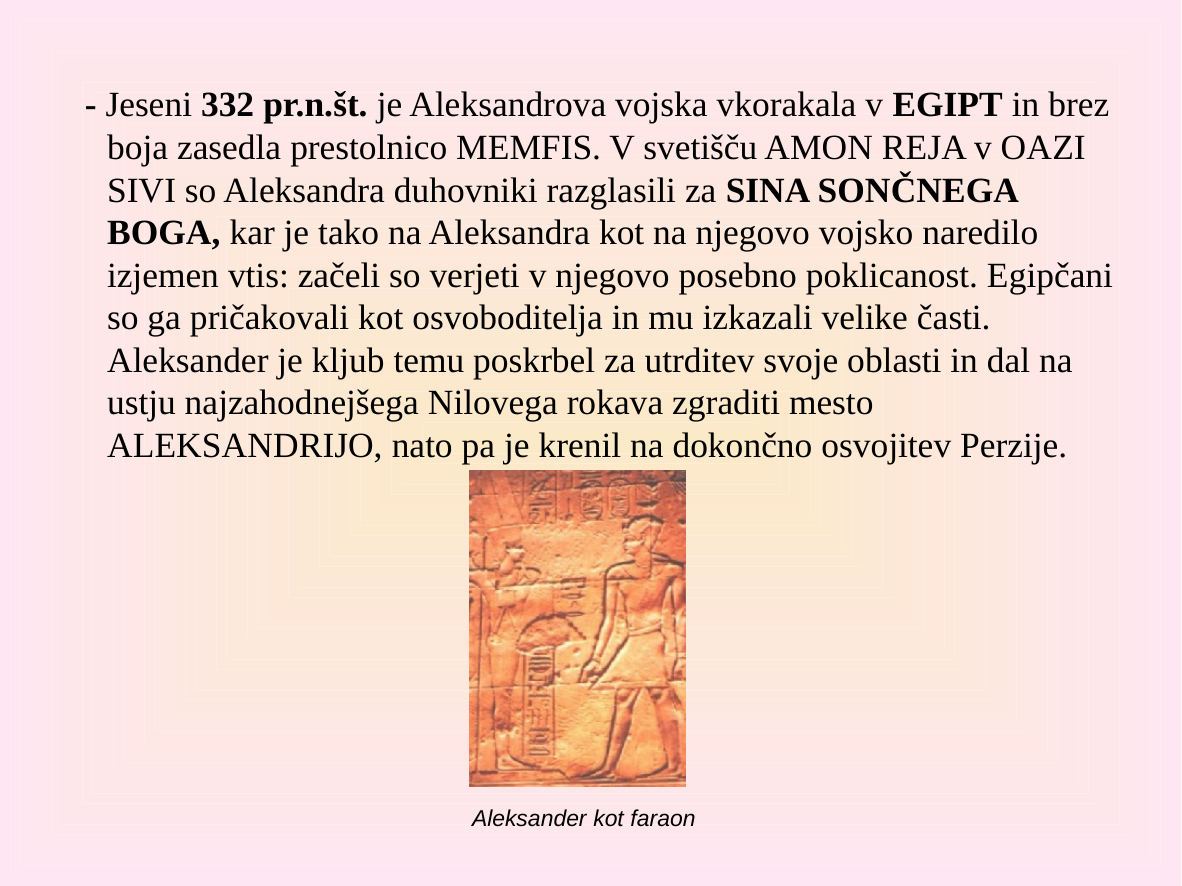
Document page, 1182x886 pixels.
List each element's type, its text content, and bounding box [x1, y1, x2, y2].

picture [469, 470, 686, 786]
list - Jeseni 332 pr.n.št. je Aleksandrova vojska vkorakala v EGIPT in brez boja zasedla prestolnico MEMFIS. V svetišču AMON REJA v OAZI SIVI so Aleksandra duhovniki razglasili za SINA SONČNEGA BOGA, kar je tako na Aleksandra kot na njegovo vojsko naredilo izjemen vtis: začeli so verjeti v njegovo posebno poklicanost. Egipčani so ga pričakovali kot osvoboditelja in mu izkazali velike časti. Aleksander je kljub temu poskrbel za utrditev svoje oblasti in dal na ustju najzahodnejšega Nilovega rokava zgraditi mesto ALEKSANDRIJO, nato pa je krenil na dokončno osvojitev Perzije. [51, 70, 1132, 490]
text_box Aleksander kot faraon [460, 786, 716, 839]
